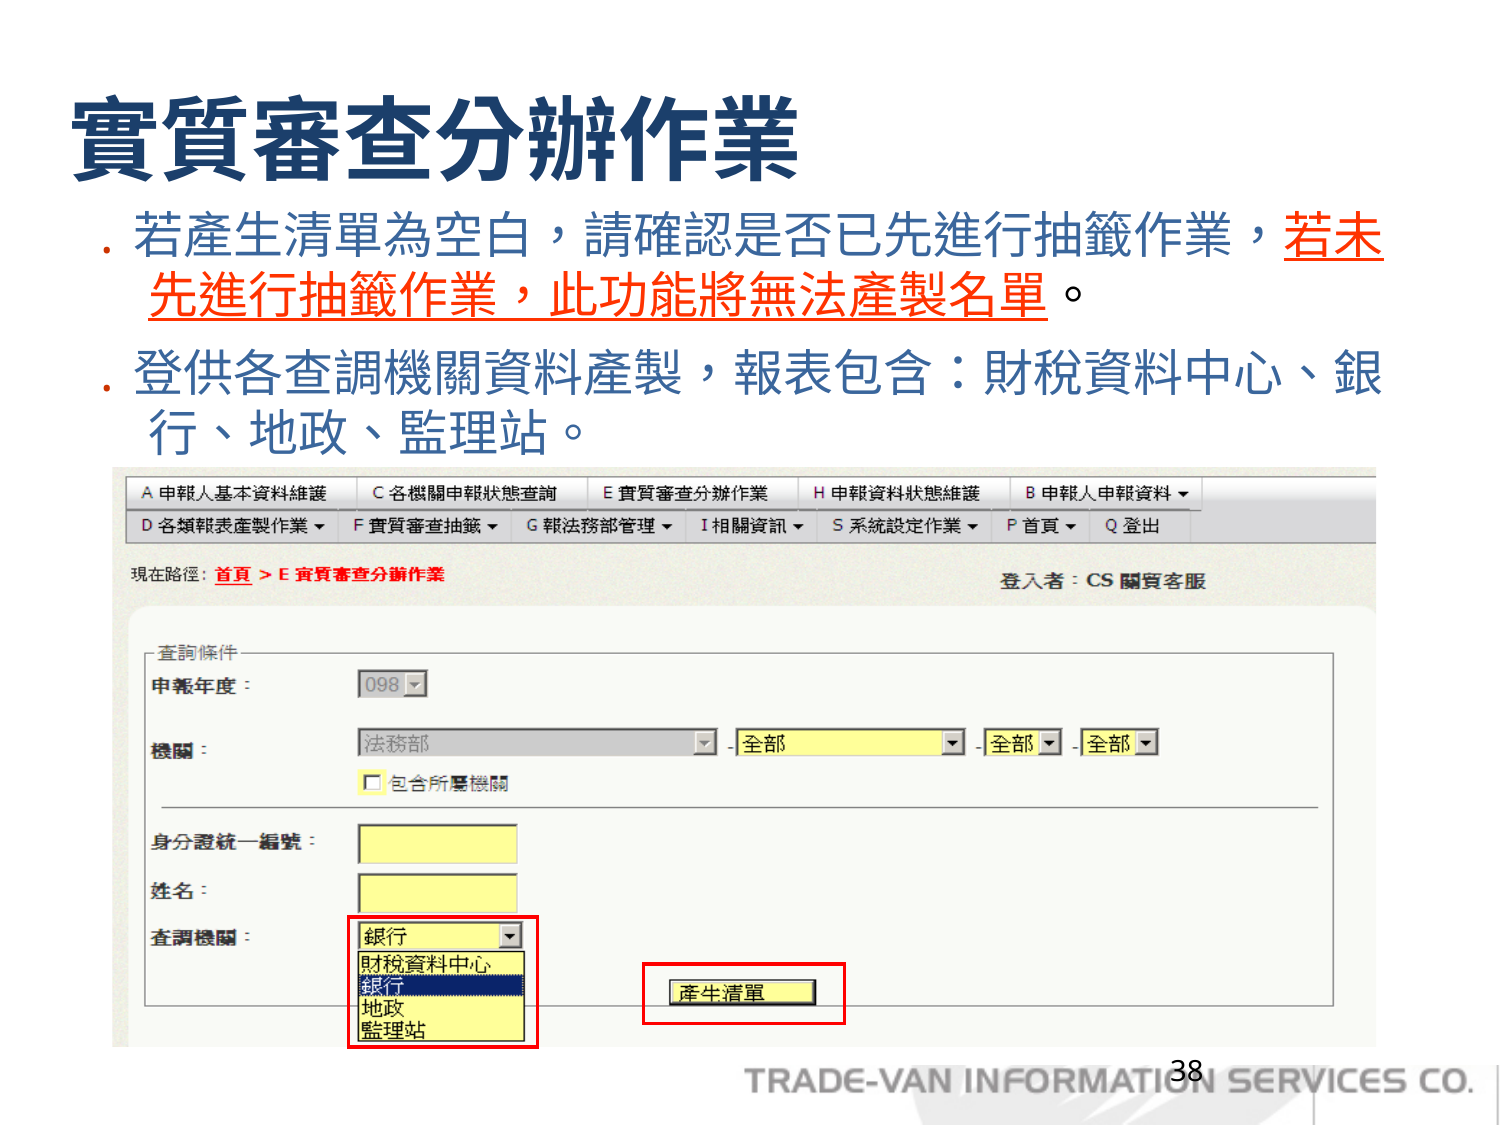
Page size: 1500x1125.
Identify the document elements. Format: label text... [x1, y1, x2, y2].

text_box 實質審查分辦作業 [53, 43, 1403, 230]
picture [350, 919, 536, 1045]
picture [112, 539, 1377, 1047]
text_box [0, 0, 1500, 1100]
text_box ․若產生清單為空白，請確認是否已先進行抽籤作業，若未先進行抽籤作業，此功能將無法產製名單。 ․登供各查調機關資料產製，報表包含：財稅資料中心、銀行、地政、監理站。 [77, 196, 1412, 539]
